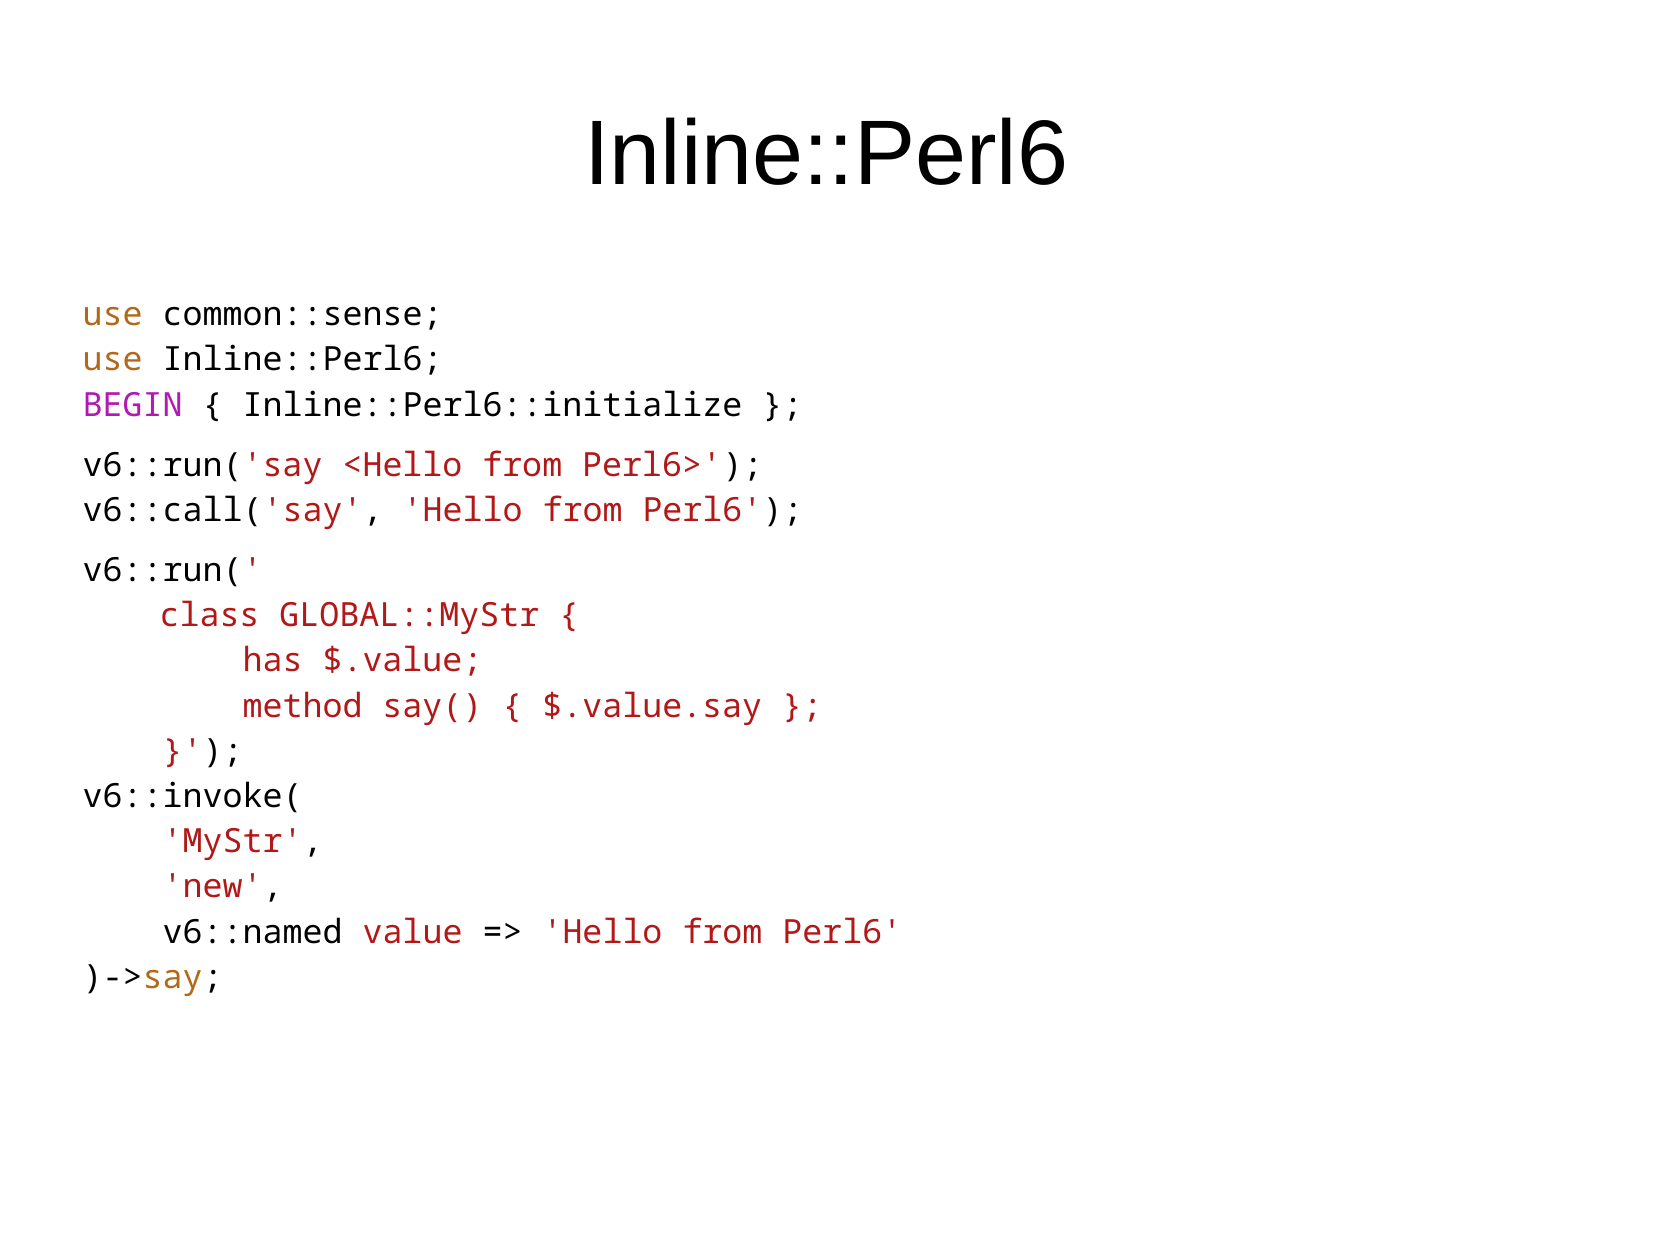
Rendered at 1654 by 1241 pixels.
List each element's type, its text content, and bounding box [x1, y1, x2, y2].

list use common::sense; use Inline::Perl6; BEGIN { Inline::Perl6::initialize }; v6::run('say <Hello from Perl6>'); v6::call('say', 'Hello from Perl6'); v6::run(' class GLOBAL::MyStr { has $.value; method say() { $.value.say }; }'); v6::invoke( 'MyStr', 'new', v6::named value => 'Hello from Perl6' )->say; [82, 290, 1571, 1010]
title Inline::Perl6 [82, 49, 1571, 257]
